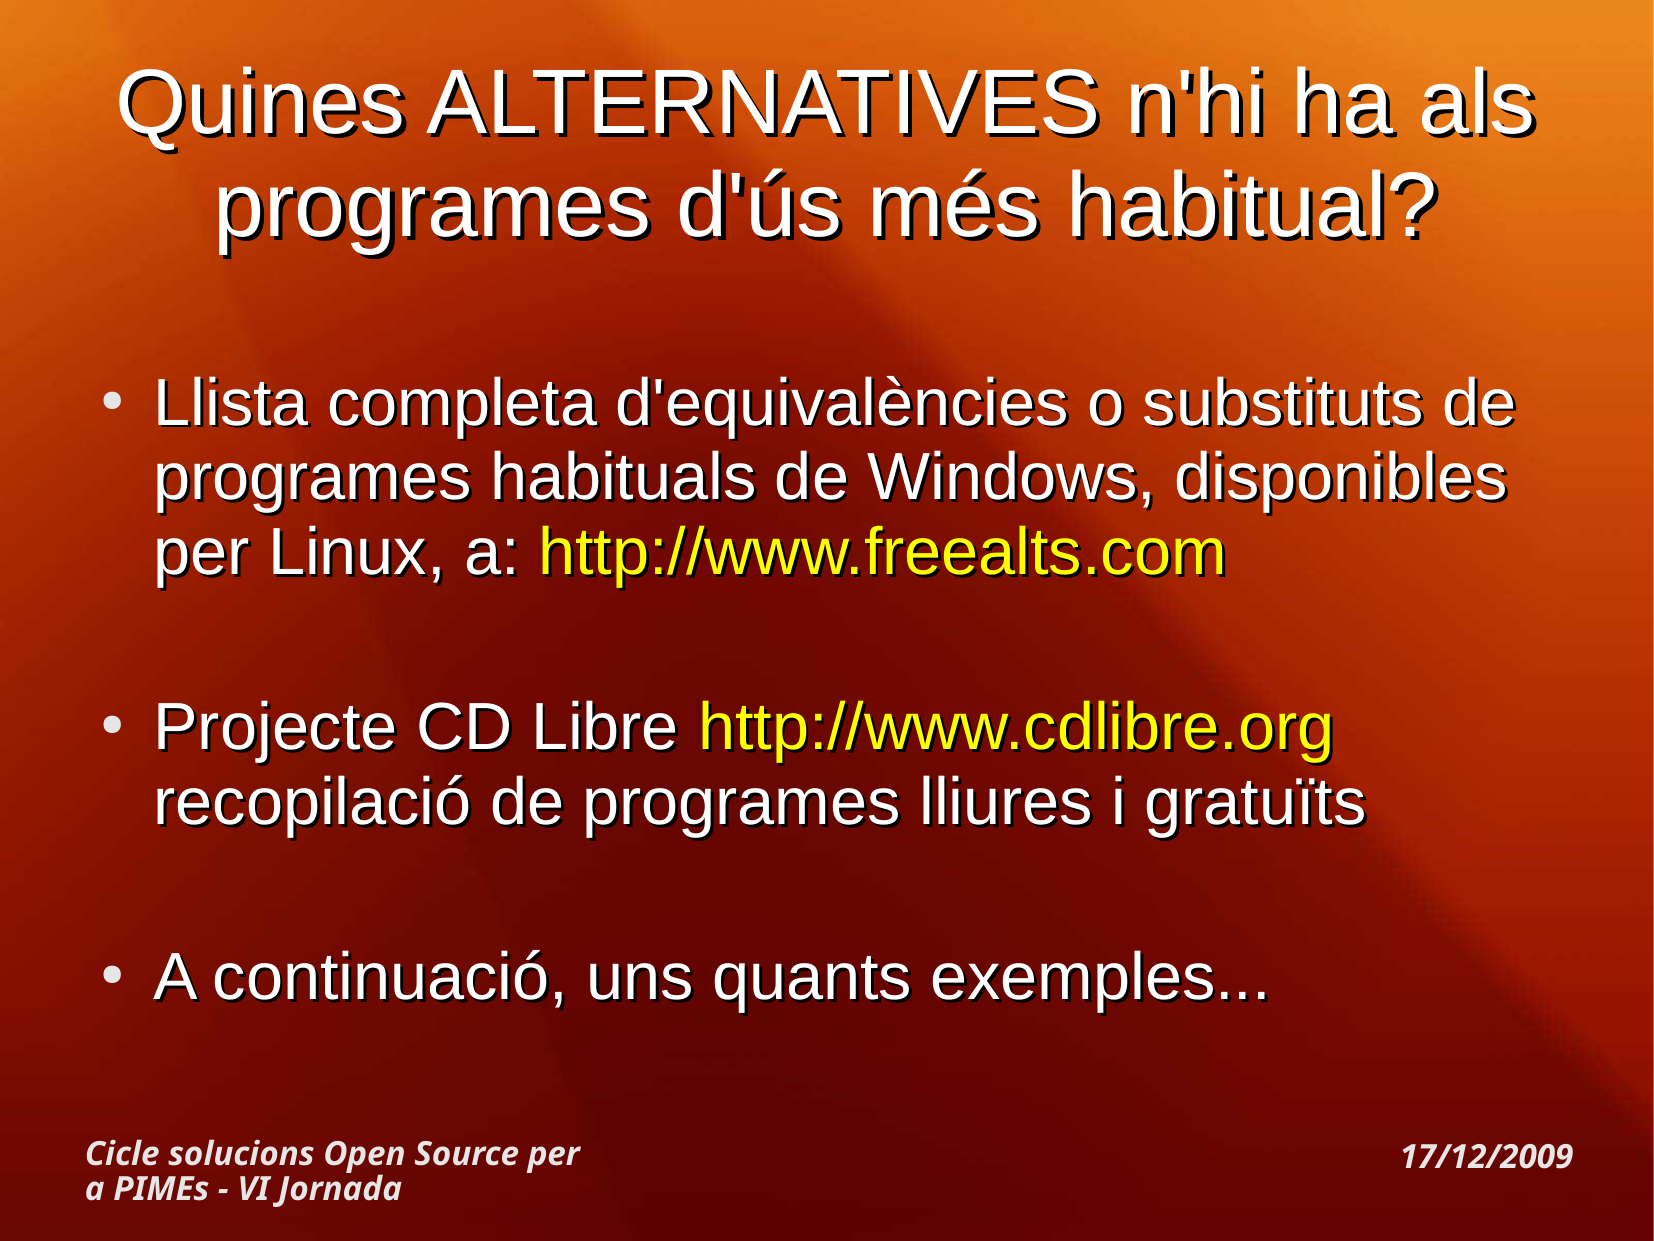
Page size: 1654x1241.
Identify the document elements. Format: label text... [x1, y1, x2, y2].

title Quines ALTERNATIVES n'hi ha als programes d'ús més habitual? [82, 49, 1571, 257]
list Llista completa d'equivalències o substituts de programes habituals de Windows, disponibles per Linux, a: http://www.freealts.com Projecte CD Libre http://www.cdlibre.org recopilació de programes lliures i gratuïts A continuació, uns quants exemples... [82, 364, 1571, 1060]
picture [0, 0, 1654, 1241]
